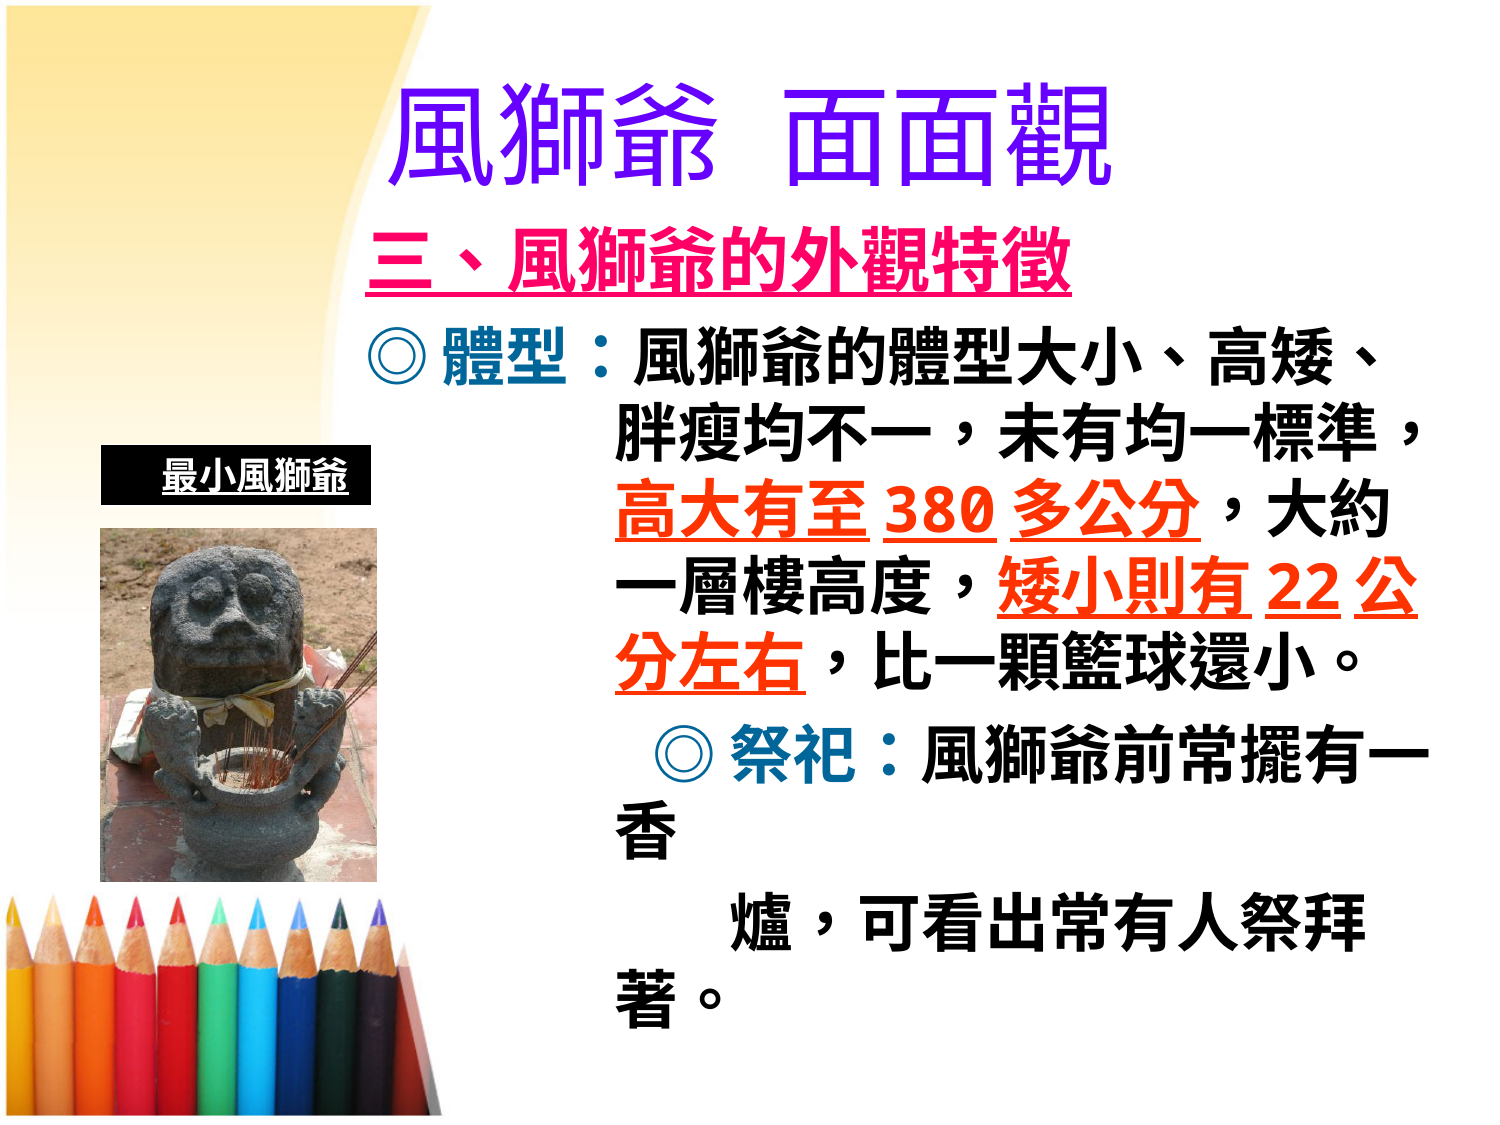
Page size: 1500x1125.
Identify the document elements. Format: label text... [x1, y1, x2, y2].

list 三、風獅爺的外觀特徵 ◎體型：風獅爺的體型大小、高矮、胖瘦均不一，未有均一標準，高大有至380多公分，大約一層樓高度，矮小則有22公分左右，比一顆籃球還小。 ◎祭祀：風獅爺前常擺有一香 爐，可看出常有人祭拜著。 [100, 208, 1471, 1083]
title 風獅爺 面面觀 [75, 45, 1426, 221]
picture [0, 0, 1500, 1120]
text_box 最小風獅爺 [100, 444, 373, 506]
